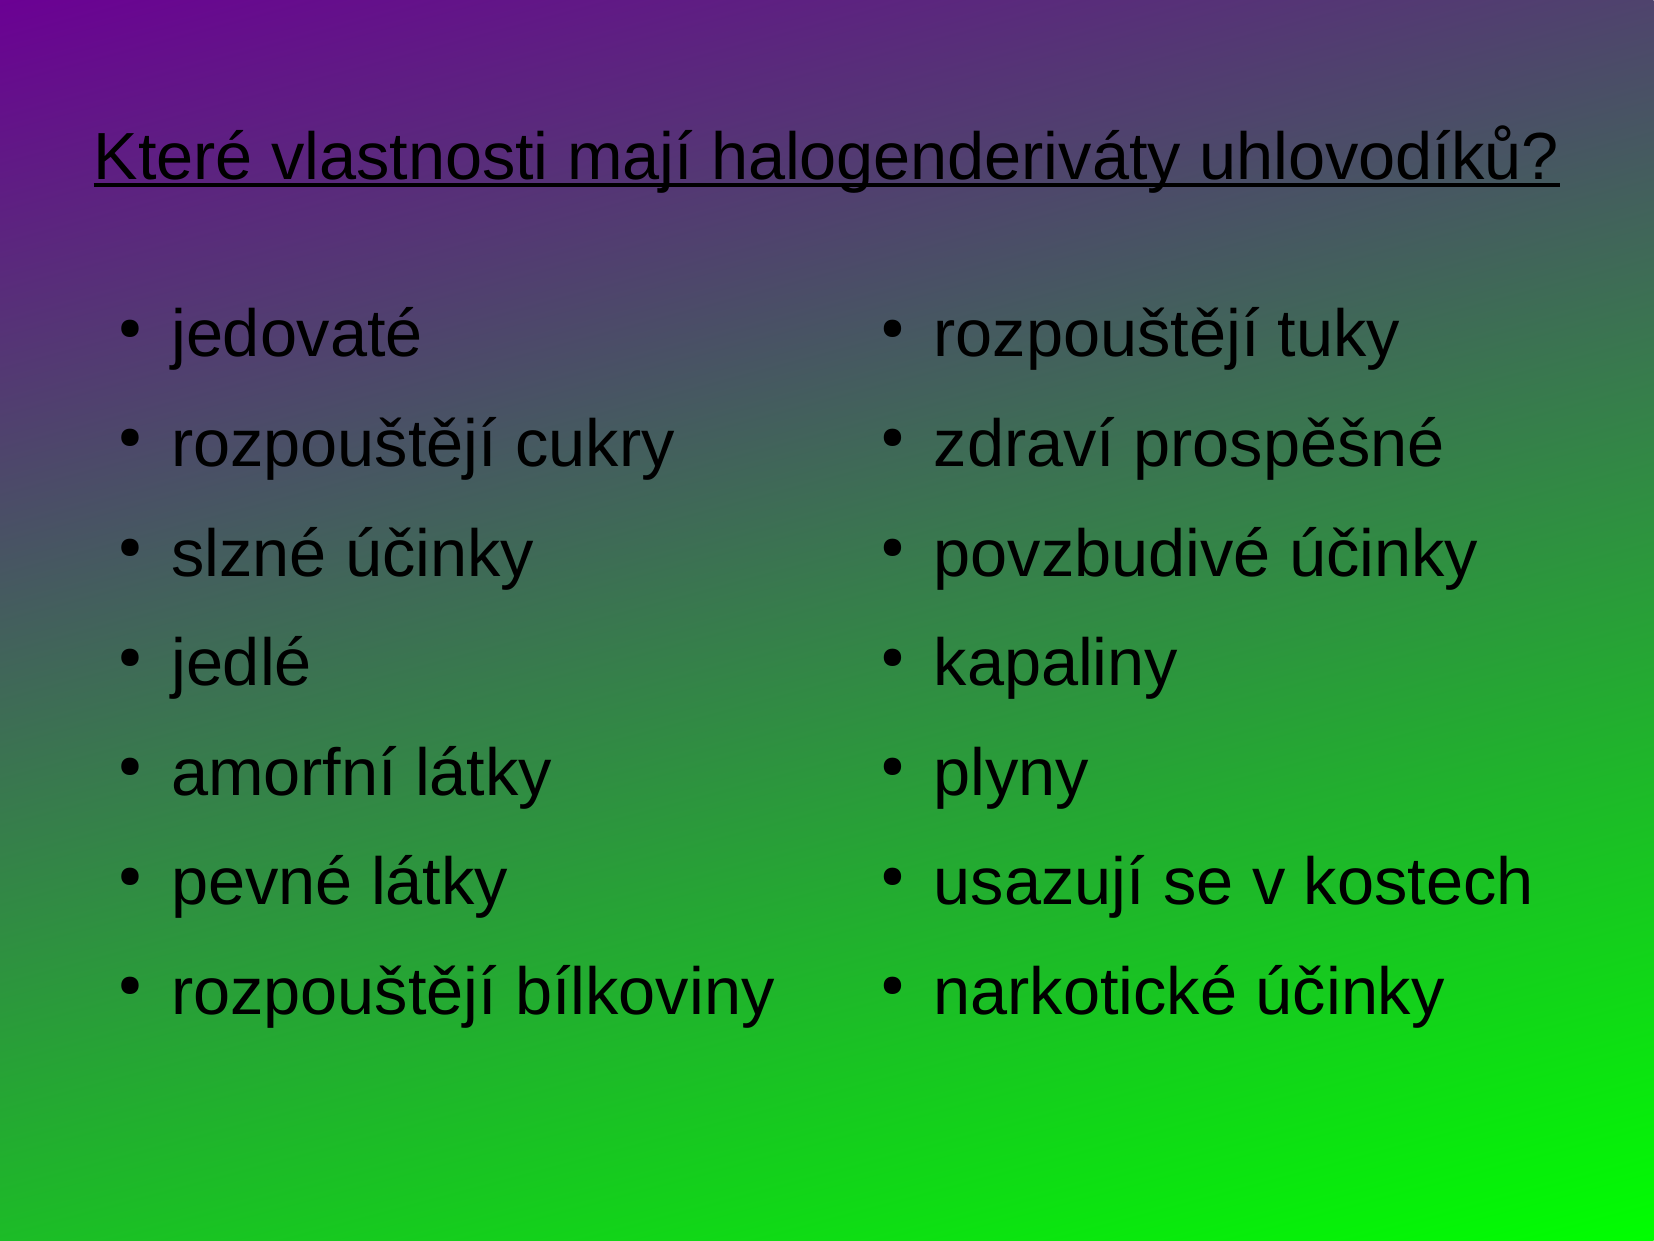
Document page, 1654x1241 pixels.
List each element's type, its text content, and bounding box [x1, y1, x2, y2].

title Které vlastnosti mají halogenderiváty uhlovodíků? [82, 49, 1571, 257]
list rozpouštějí tuky zdraví prospěšné povzbudivé účinky kapaliny plyny usazují se v kostech narkotické účinky [845, 290, 1572, 1063]
list jedovaté rozpouštějí cukry slzné účinky jedlé amorfní látky pevné látky rozpouštějí bílkoviny [82, 290, 809, 1109]
